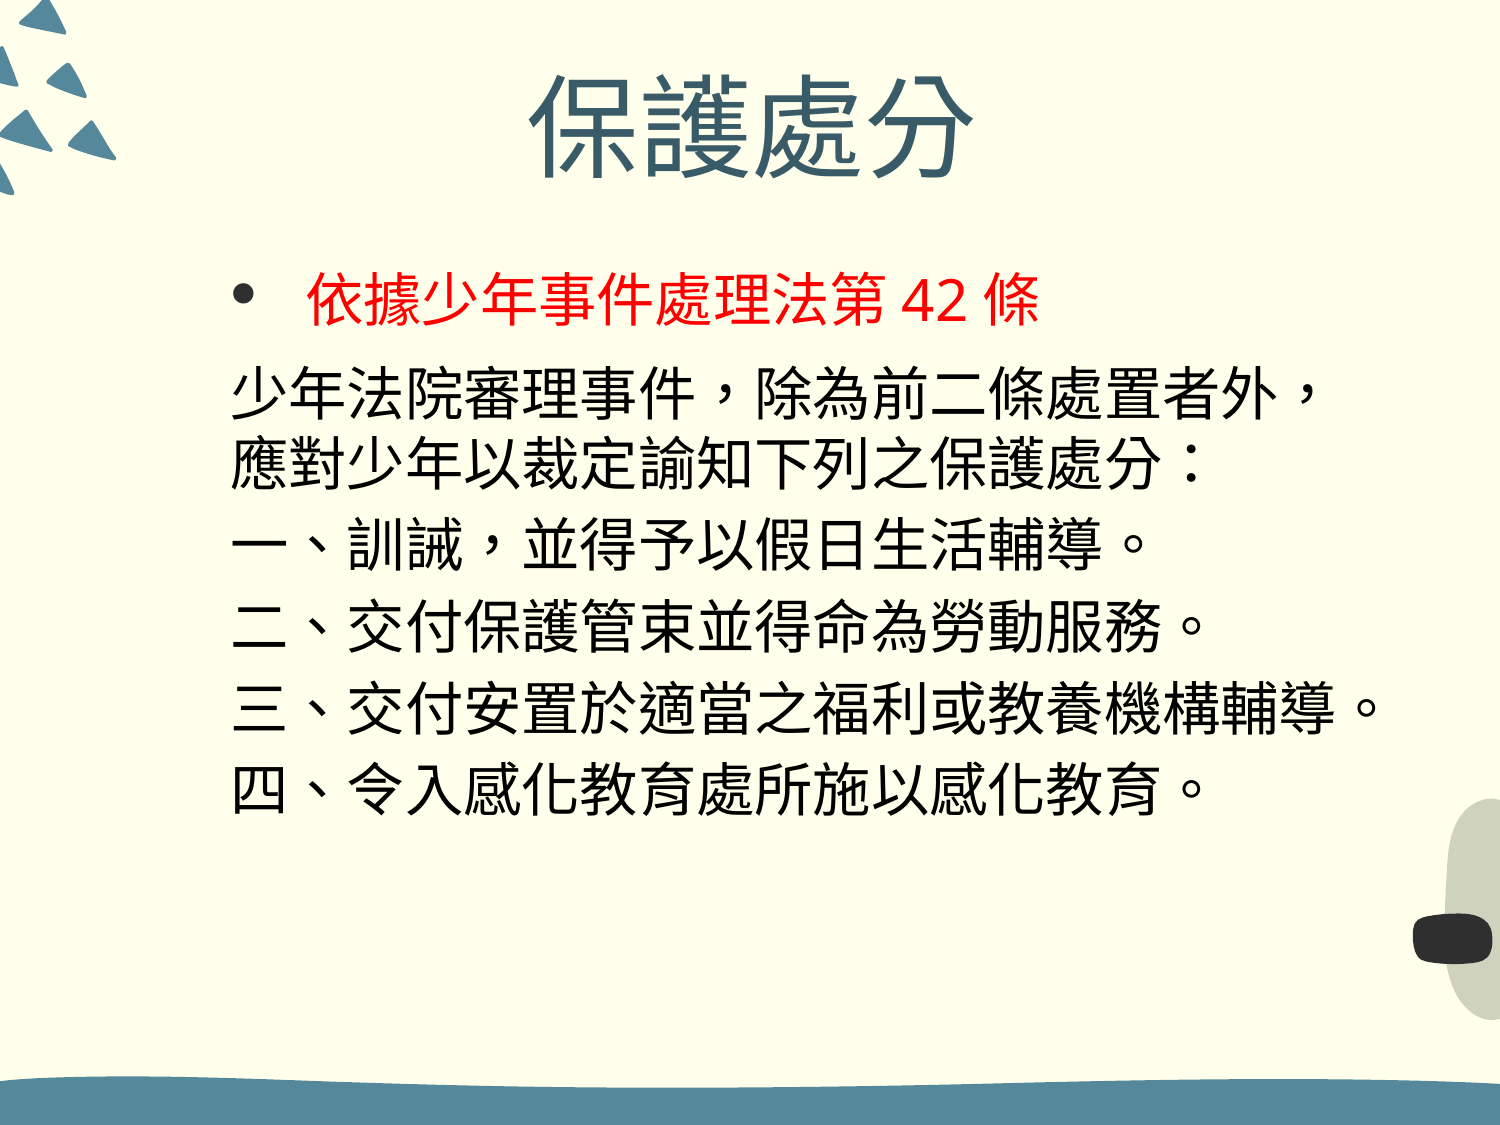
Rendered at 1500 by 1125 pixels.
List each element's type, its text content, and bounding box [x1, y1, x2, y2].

list 依據少年事件處理法第42條 少年法院審理事件，除為前二條處置者外，應對少年以裁定諭知下列之保護處分： 一、訓誡，並得予以假日生活輔導。 二、交付保護管束並得命為勞動服務。 三、交付安置於適當之福利或教養機構輔導。 四、令入感化教育處所施以感化教育。 [159, 255, 1376, 894]
text_box [46, 62, 87, 99]
text_box [0, 163, 15, 196]
text_box [0, 109, 53, 152]
text_box [19, 0, 67, 35]
text_box [1412, 798, 1500, 1020]
title 保護處分 [76, 30, 1427, 219]
text_box [68, 120, 117, 161]
text_box [0, 1076, 1500, 1125]
text_box [0, 46, 19, 87]
